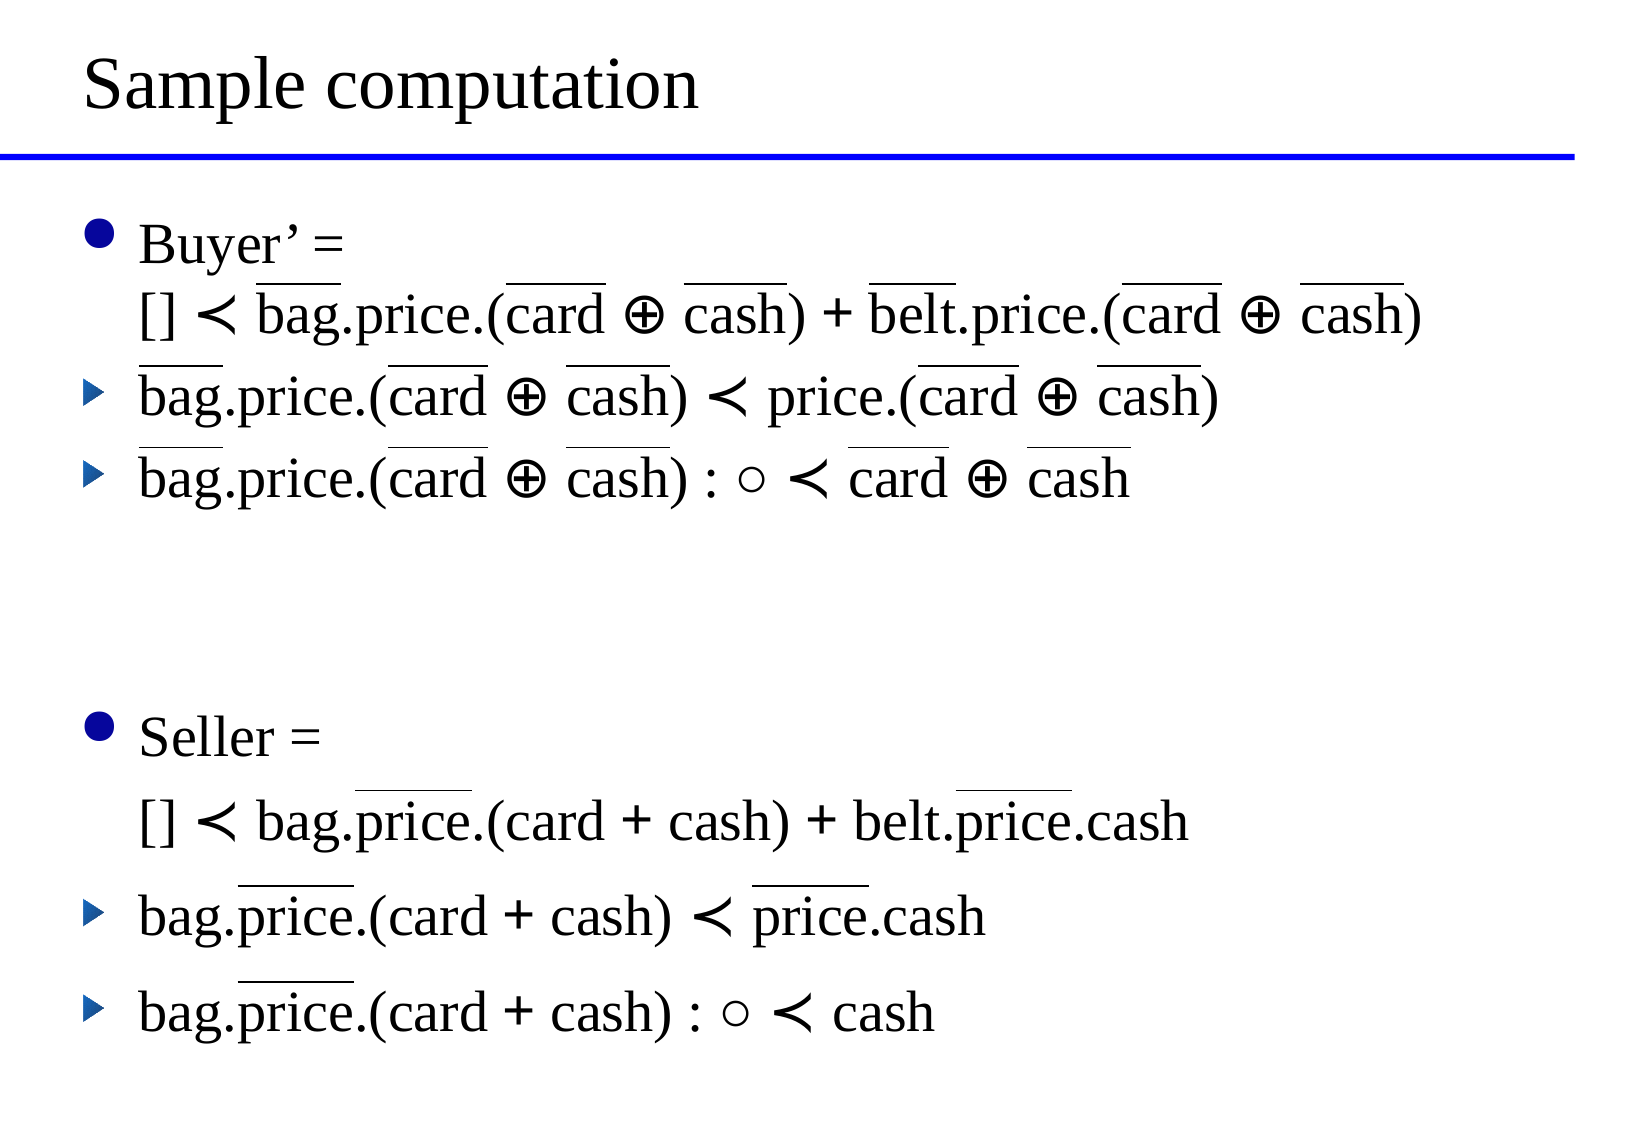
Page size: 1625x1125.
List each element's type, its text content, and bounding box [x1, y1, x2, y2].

list Buyer’ = [] ≺ bag.price.(card ⊕ cash) + belt.price.(card ⊕ cash) bag.price.(card ⊕ cash) ≺ price.(card ⊕ cash) bag.price.(card ⊕ cash) : ○ ≺ card ⊕ cash Seller = [] ≺ bag.price.(card + cash) + belt.price.cash bag.price.(card + cash) ≺ price.cash bag.price.(card + cash) : ○ ≺ cash [67, 198, 1478, 1061]
title Sample computation [67, 27, 1544, 131]
